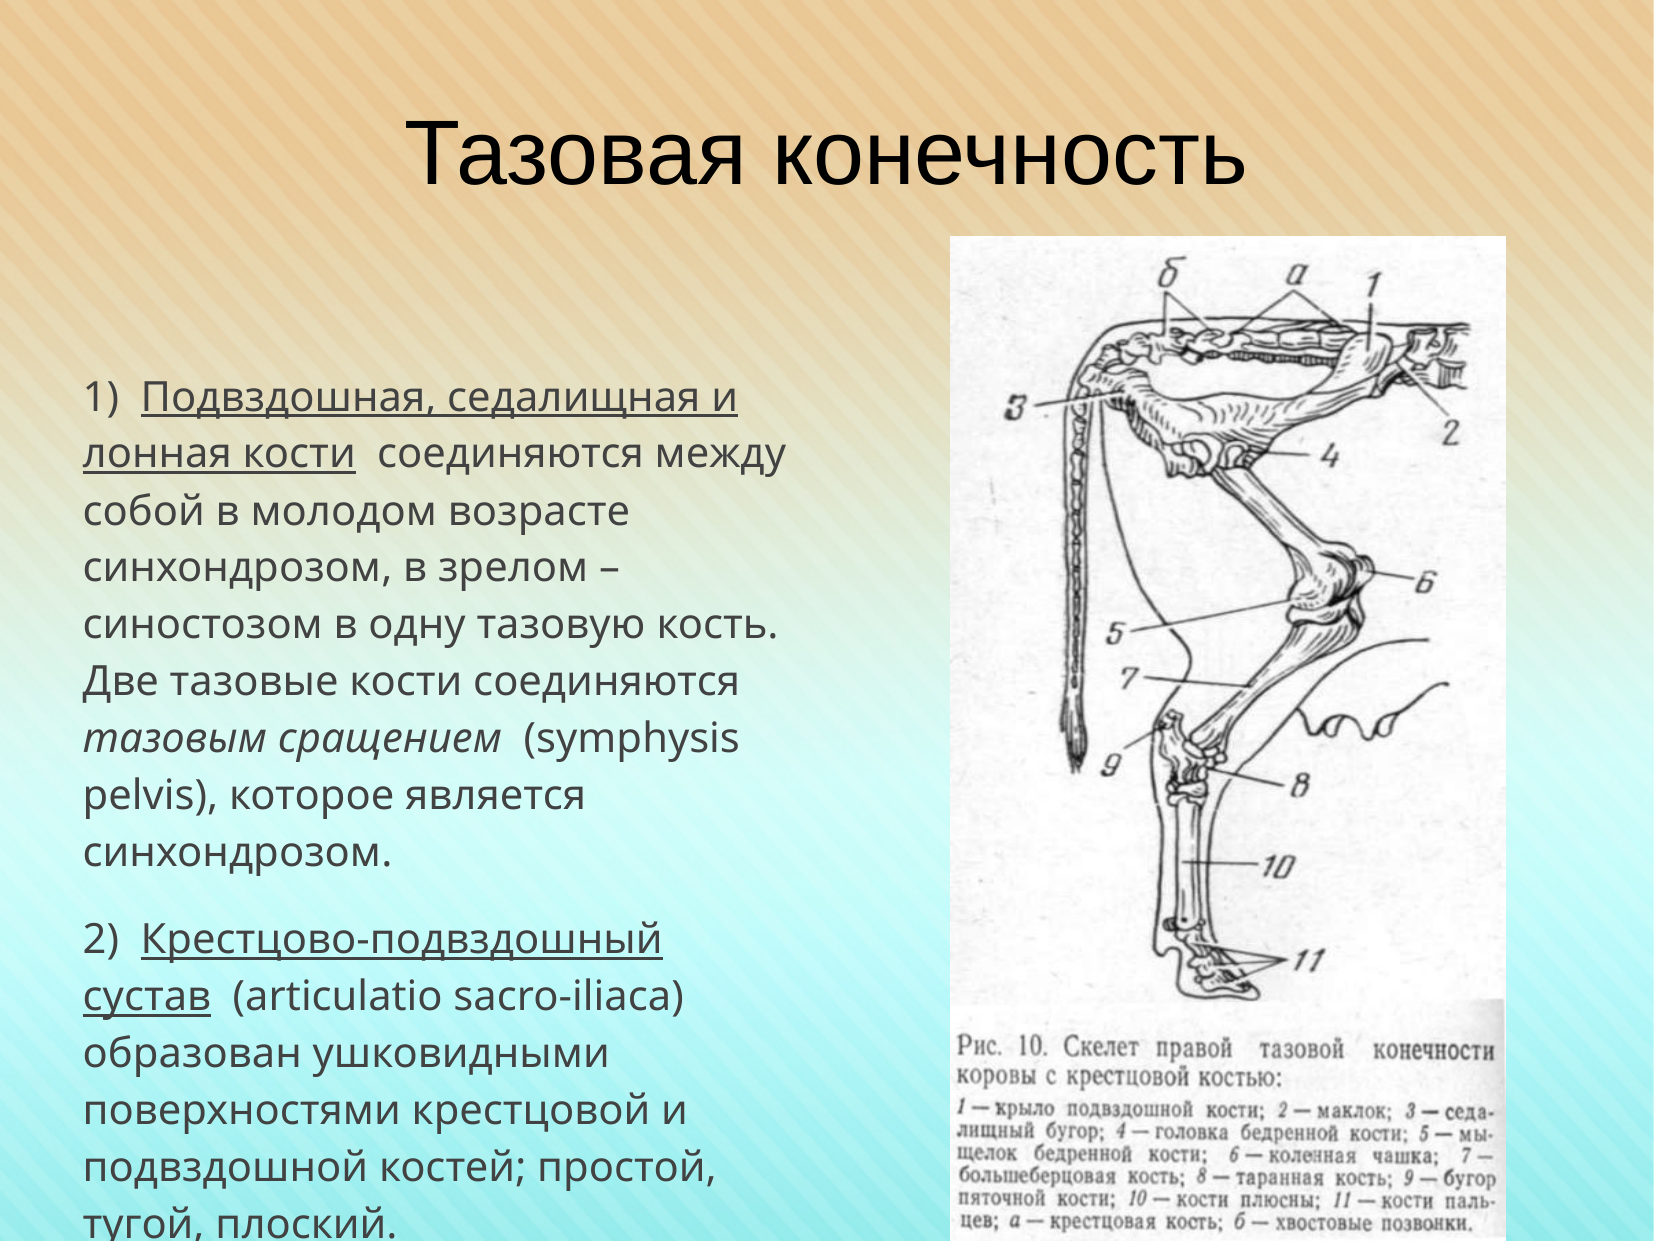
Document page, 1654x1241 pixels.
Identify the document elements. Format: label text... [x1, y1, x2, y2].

list 1) Подвздошная, седалищная и лонная кости соединяются между собой в молодом возрасте синхондрозом, в зрелом – синостозом в одну тазовую кость. Две тазовые кости соединяются тазовым сращением (symphysis pelvis), которое является синхондрозом. 2) Крестцово-подвздошный сустав (articulatio sacro-iliaca) образован ушковидными поверхностями крестцовой и подвздошной костей; простой, тугой, плоский. [82, 290, 809, 1154]
picture [0, 0, 1654, 1241]
title Тазовая конечность [82, 49, 1571, 257]
